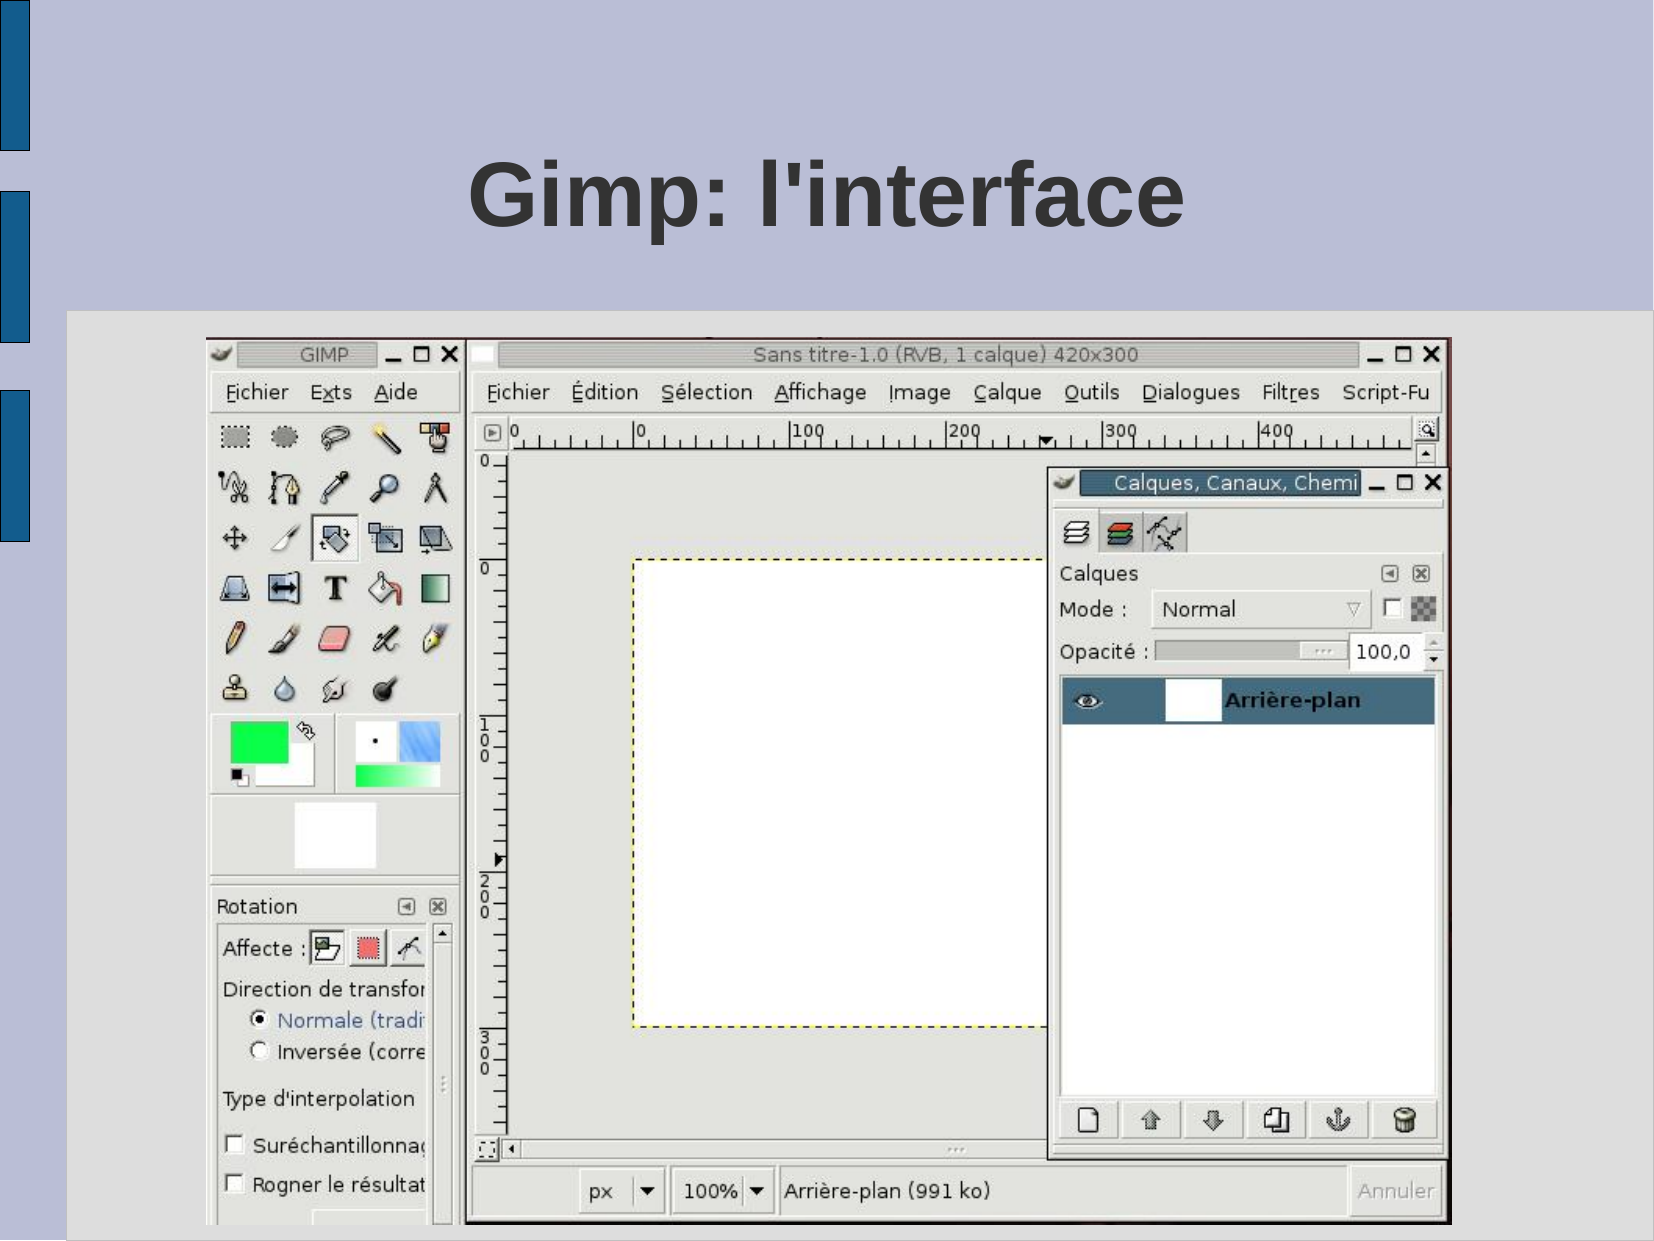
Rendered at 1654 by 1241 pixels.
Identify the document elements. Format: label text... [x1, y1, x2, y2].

picture [206, 337, 1452, 1225]
title Gimp: l'interface [121, 91, 1534, 299]
